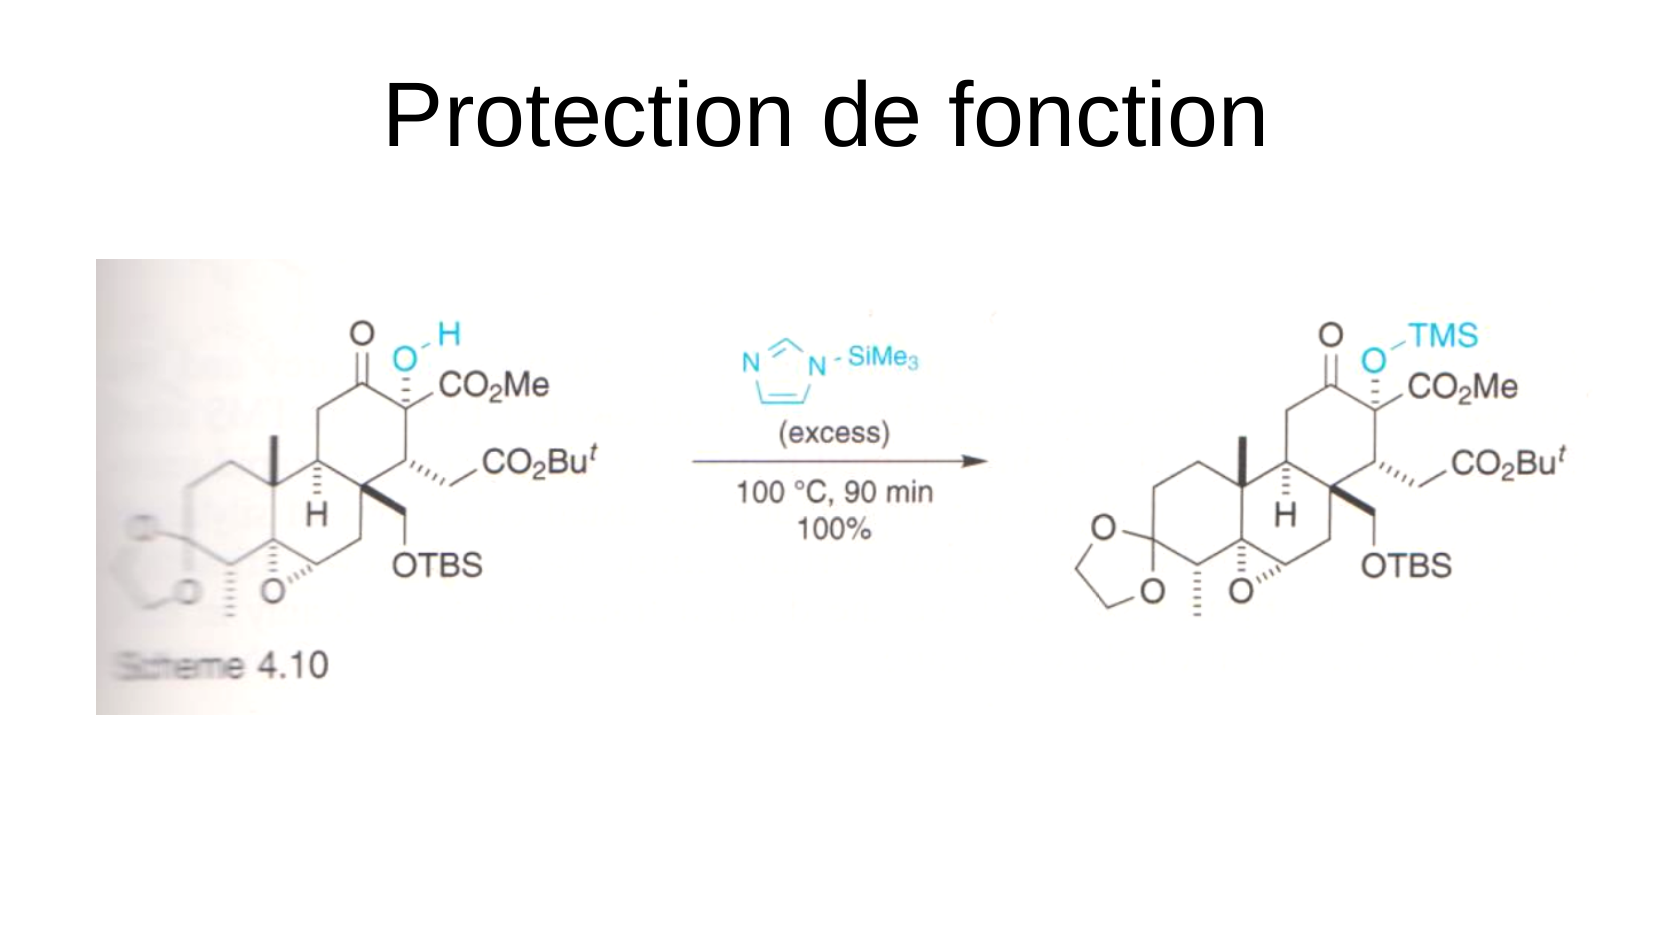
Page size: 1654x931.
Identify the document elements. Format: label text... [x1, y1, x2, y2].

title Protection de fonction [82, 37, 1571, 193]
picture [96, 259, 1595, 715]
